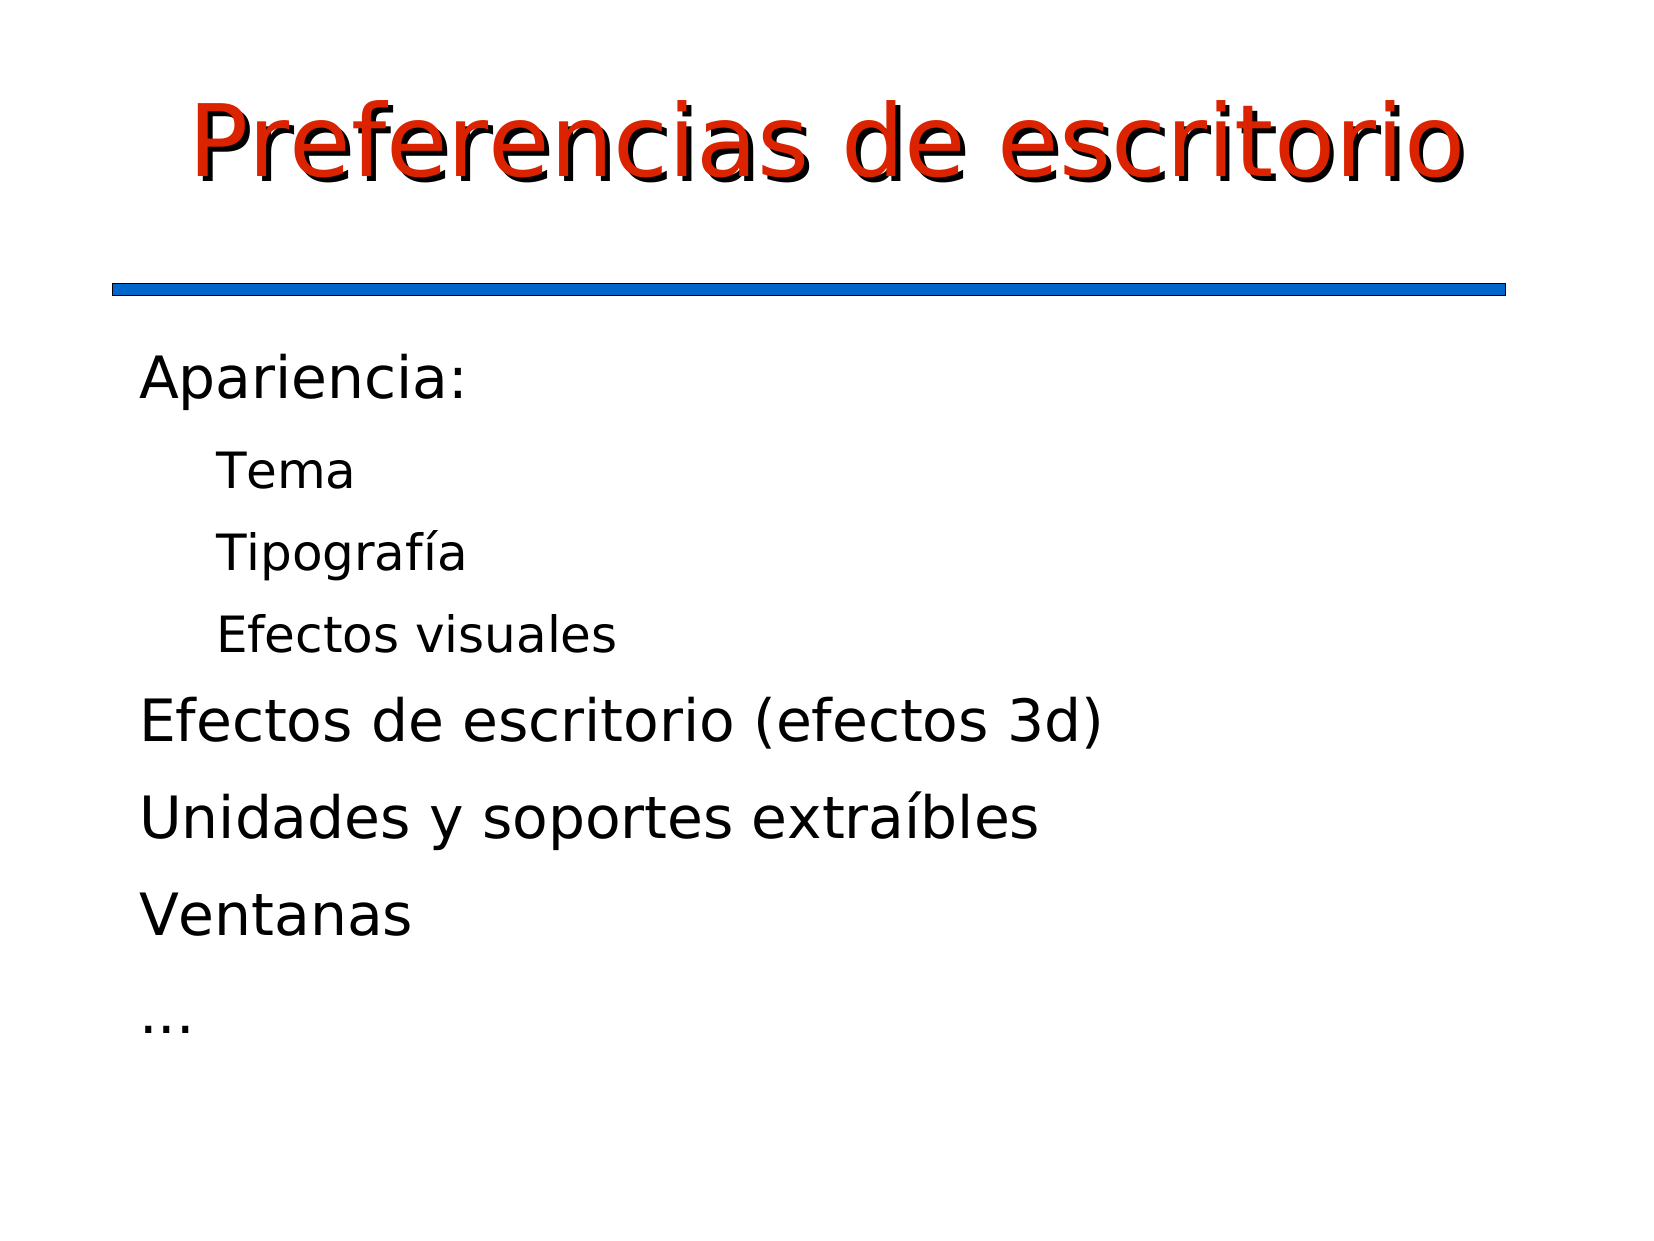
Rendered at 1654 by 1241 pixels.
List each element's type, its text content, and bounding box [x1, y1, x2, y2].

list Apariencia: Tema Tipografía Efectos visuales Efectos de escritorio (efectos 3d) Unidades y soportes extraíbles Ventanas ... [121, 344, 1534, 1127]
title Preferencias de escritorio [121, 37, 1534, 246]
